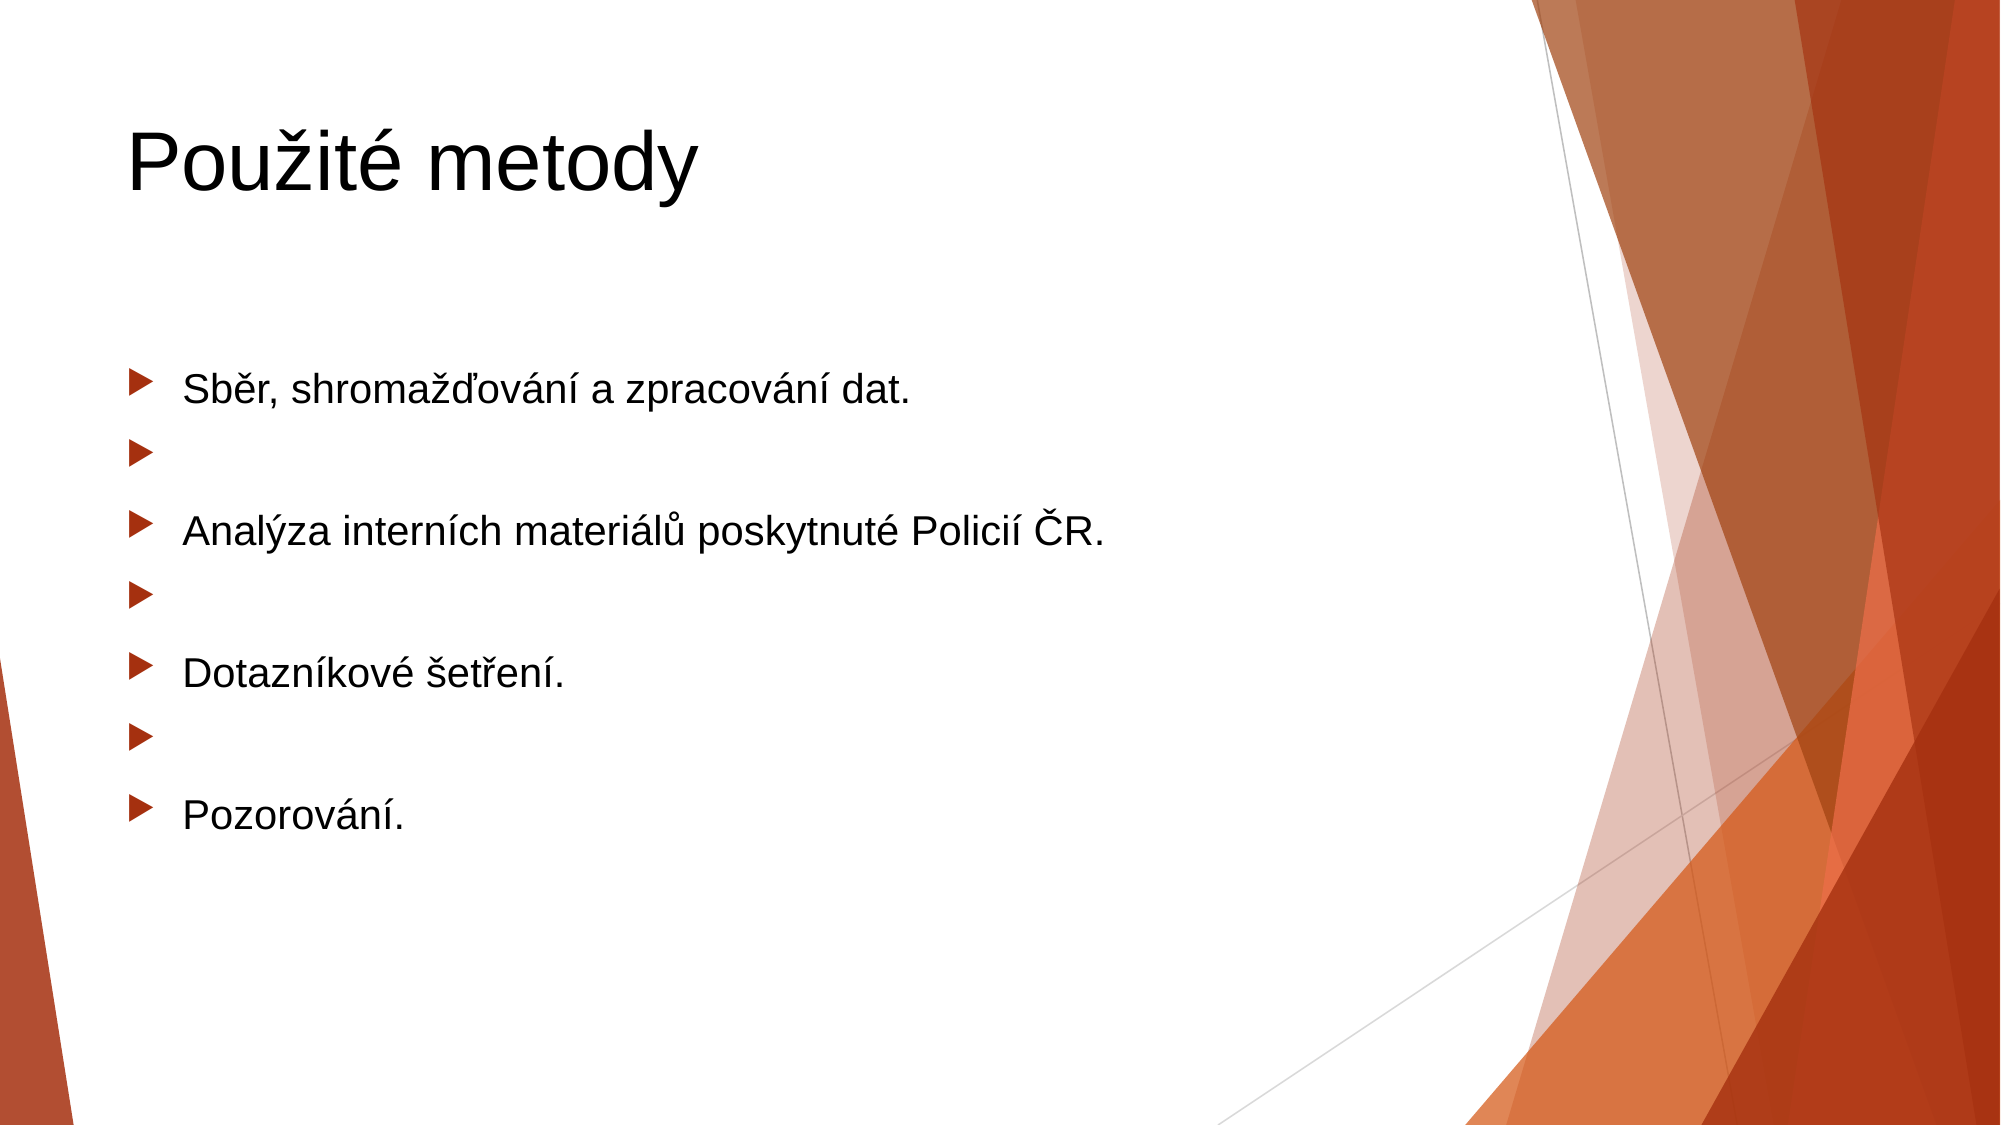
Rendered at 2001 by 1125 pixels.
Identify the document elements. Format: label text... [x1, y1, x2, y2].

list Sběr, shromažďování a zpracování dat. Analýza interních materiálů poskytnuté Policií ČR. Dotazníkové šetření. Pozorování. [111, 354, 1522, 992]
title Použité metody [111, 99, 1522, 317]
